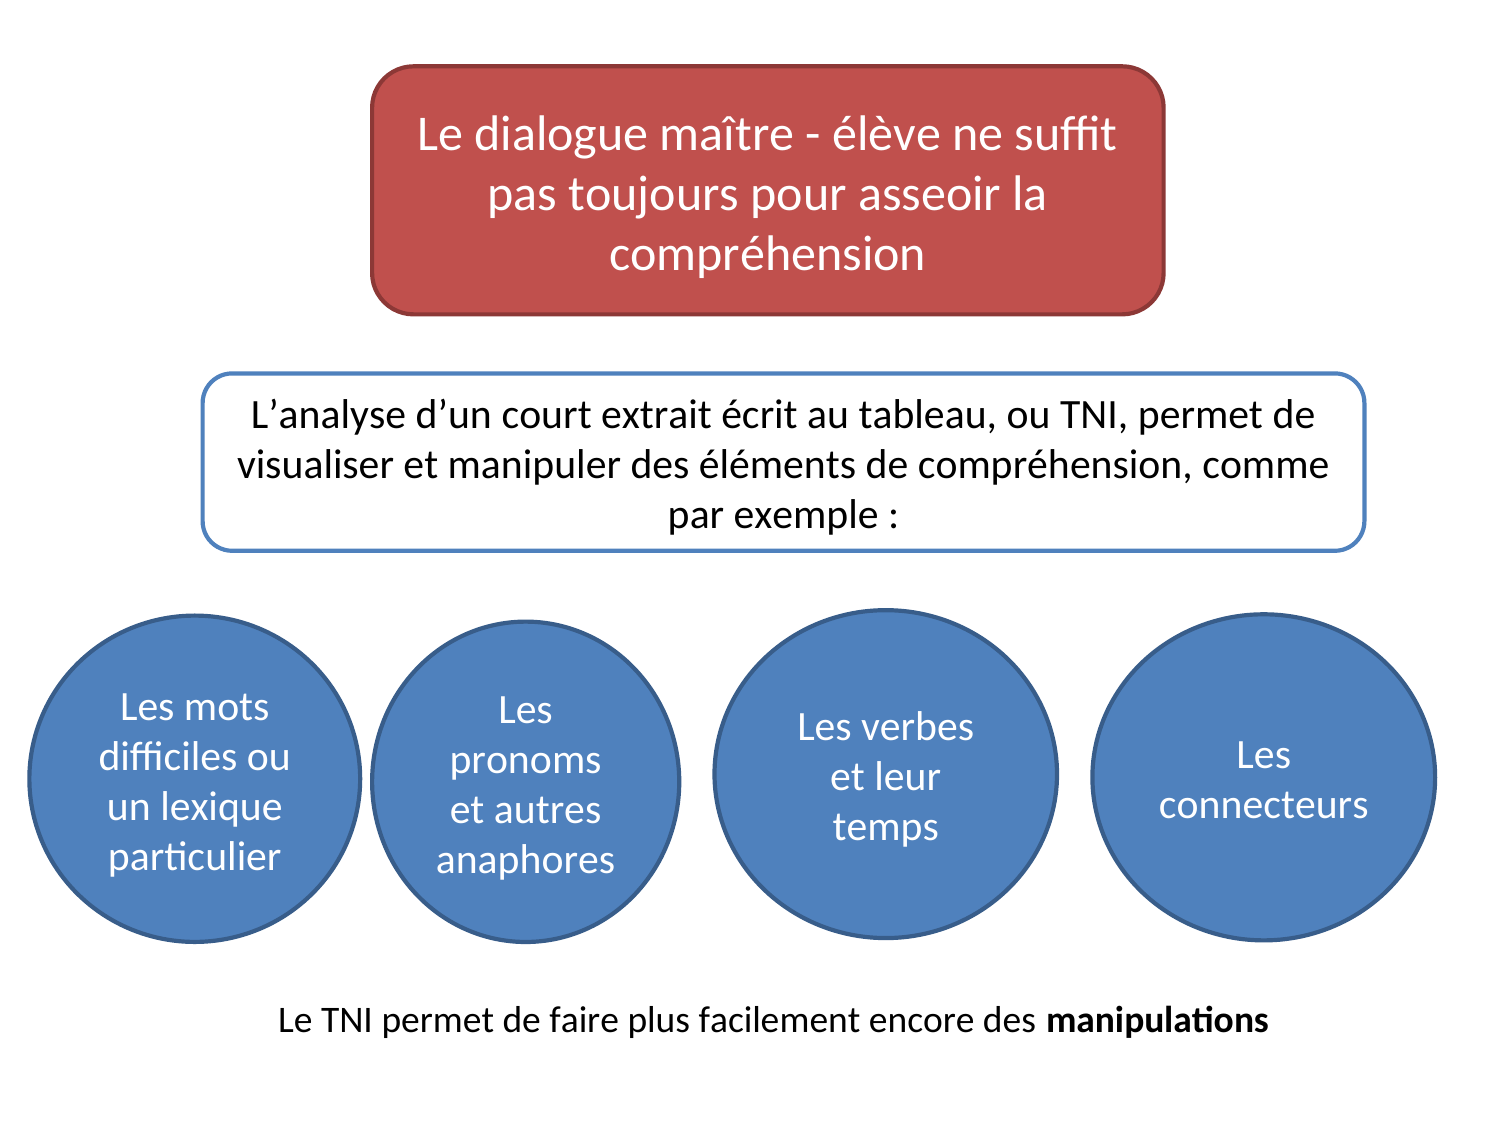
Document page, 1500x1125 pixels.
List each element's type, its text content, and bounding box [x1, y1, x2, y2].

text_box Les connecteurs [1092, 614, 1436, 941]
text_box Le dialogue maître - élève ne suffit pas toujours pour asseoir la compréhension [372, 66, 1164, 315]
text_box Les verbes et leur temps [714, 610, 1058, 939]
text_box L’analyse d’un court extrait écrit au tableau, ou TNI, permet de visualiser et manipuler des éléments de compréhension, comme par exemple : [202, 373, 1365, 551]
text_box Les pronoms et autres anaphores [372, 621, 680, 942]
text_box Les mots difficiles ou un lexique particulier [29, 615, 361, 942]
text_box Le TNI permet de faire plus facilement encore des manipulations [88, 987, 1459, 1049]
